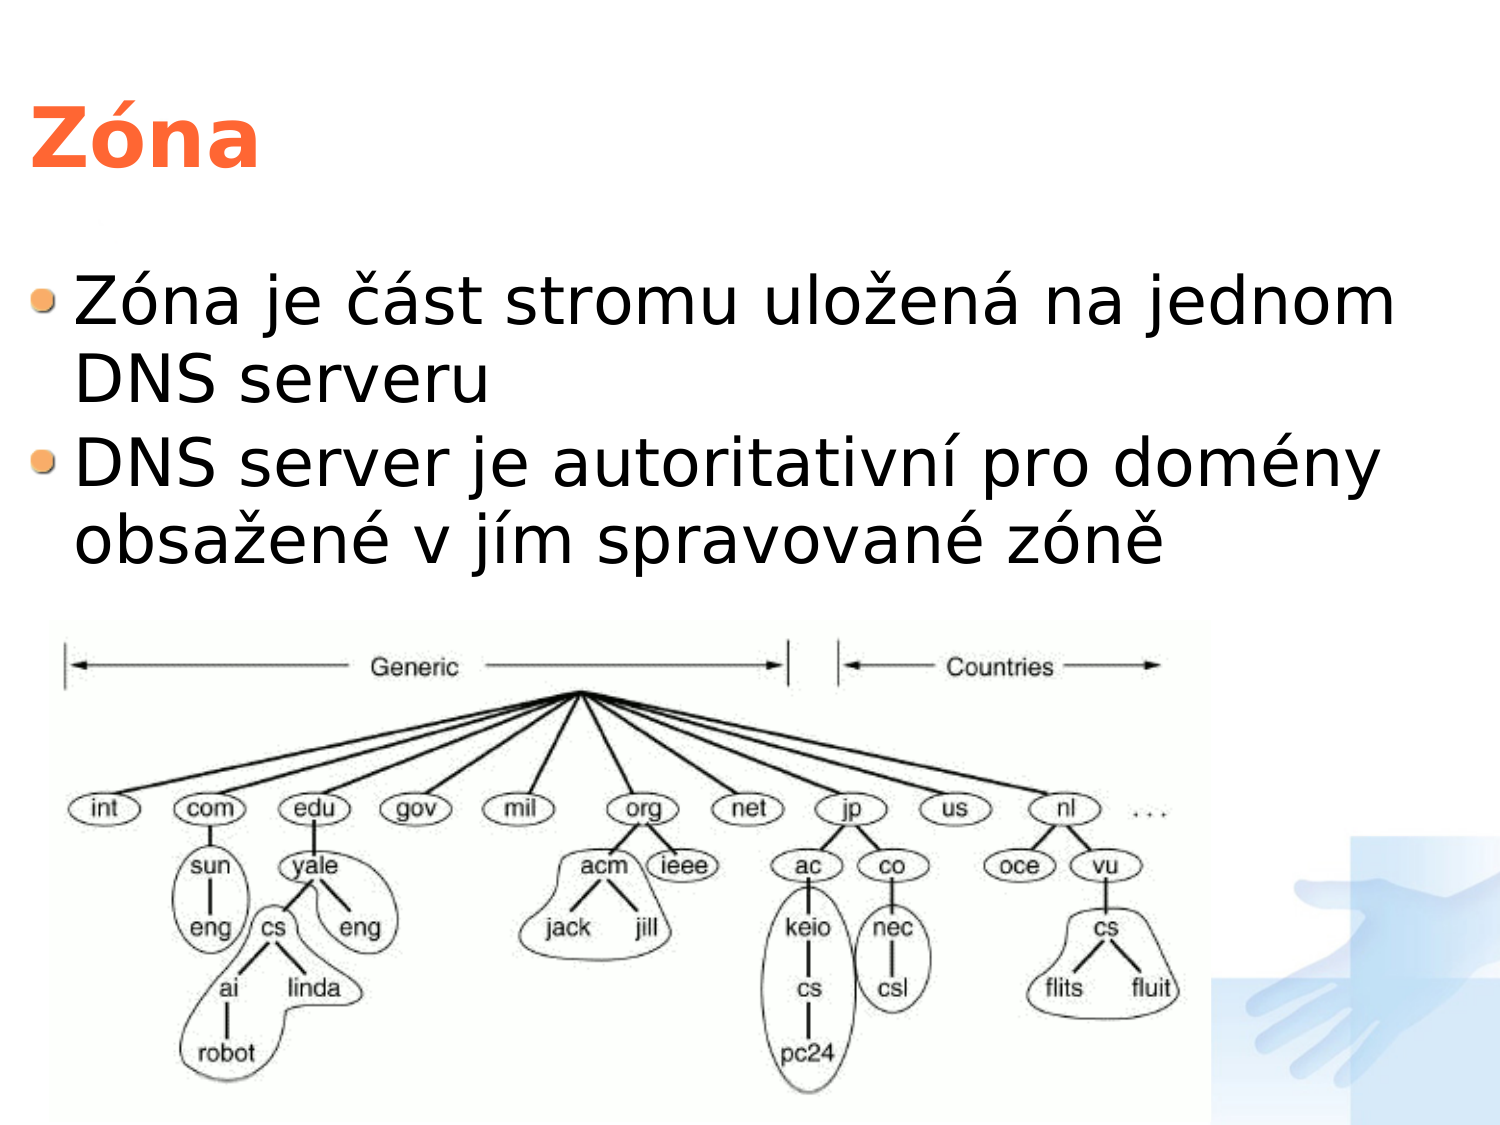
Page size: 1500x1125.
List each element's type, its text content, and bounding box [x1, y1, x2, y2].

title Zóna [29, 21, 1477, 257]
list Zóna je část stromu uložená na jednom DNS serveru DNS server je autoritativní pro domény obsažené v jím spravované zóně [29, 262, 1477, 1093]
picture [0, 0, 1500, 1125]
